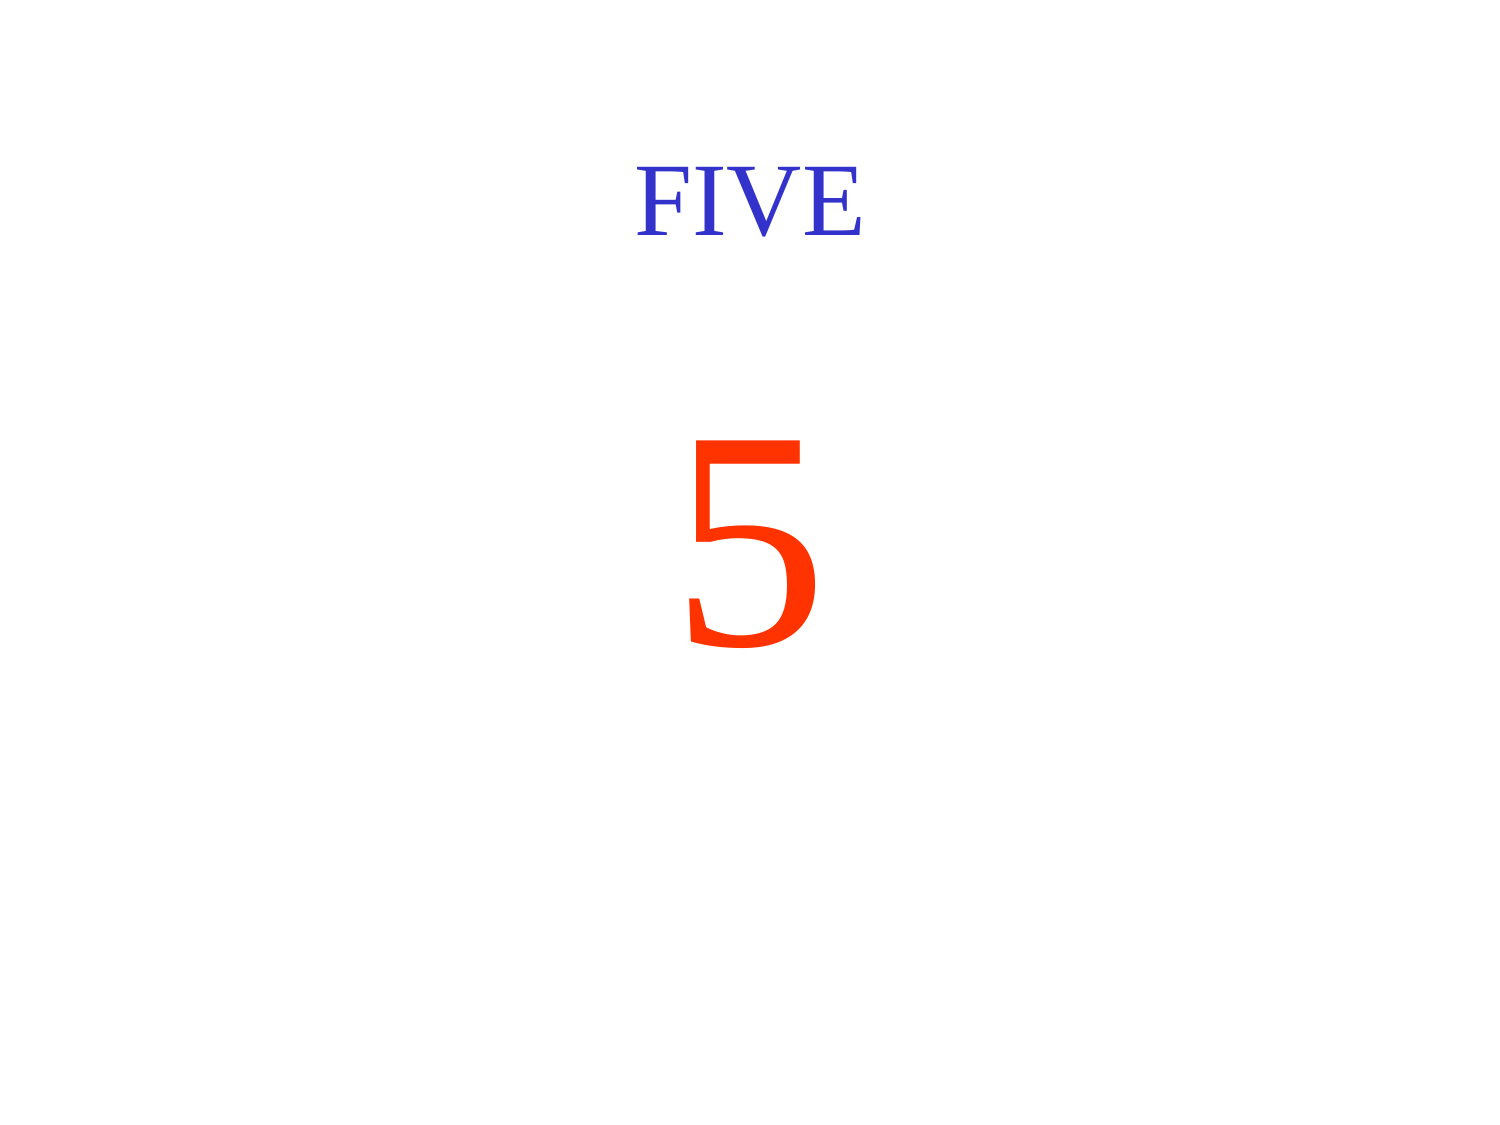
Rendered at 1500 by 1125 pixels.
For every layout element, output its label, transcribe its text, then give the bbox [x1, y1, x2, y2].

title FIVE [112, 99, 1388, 288]
list 5 [112, 324, 1388, 1000]
